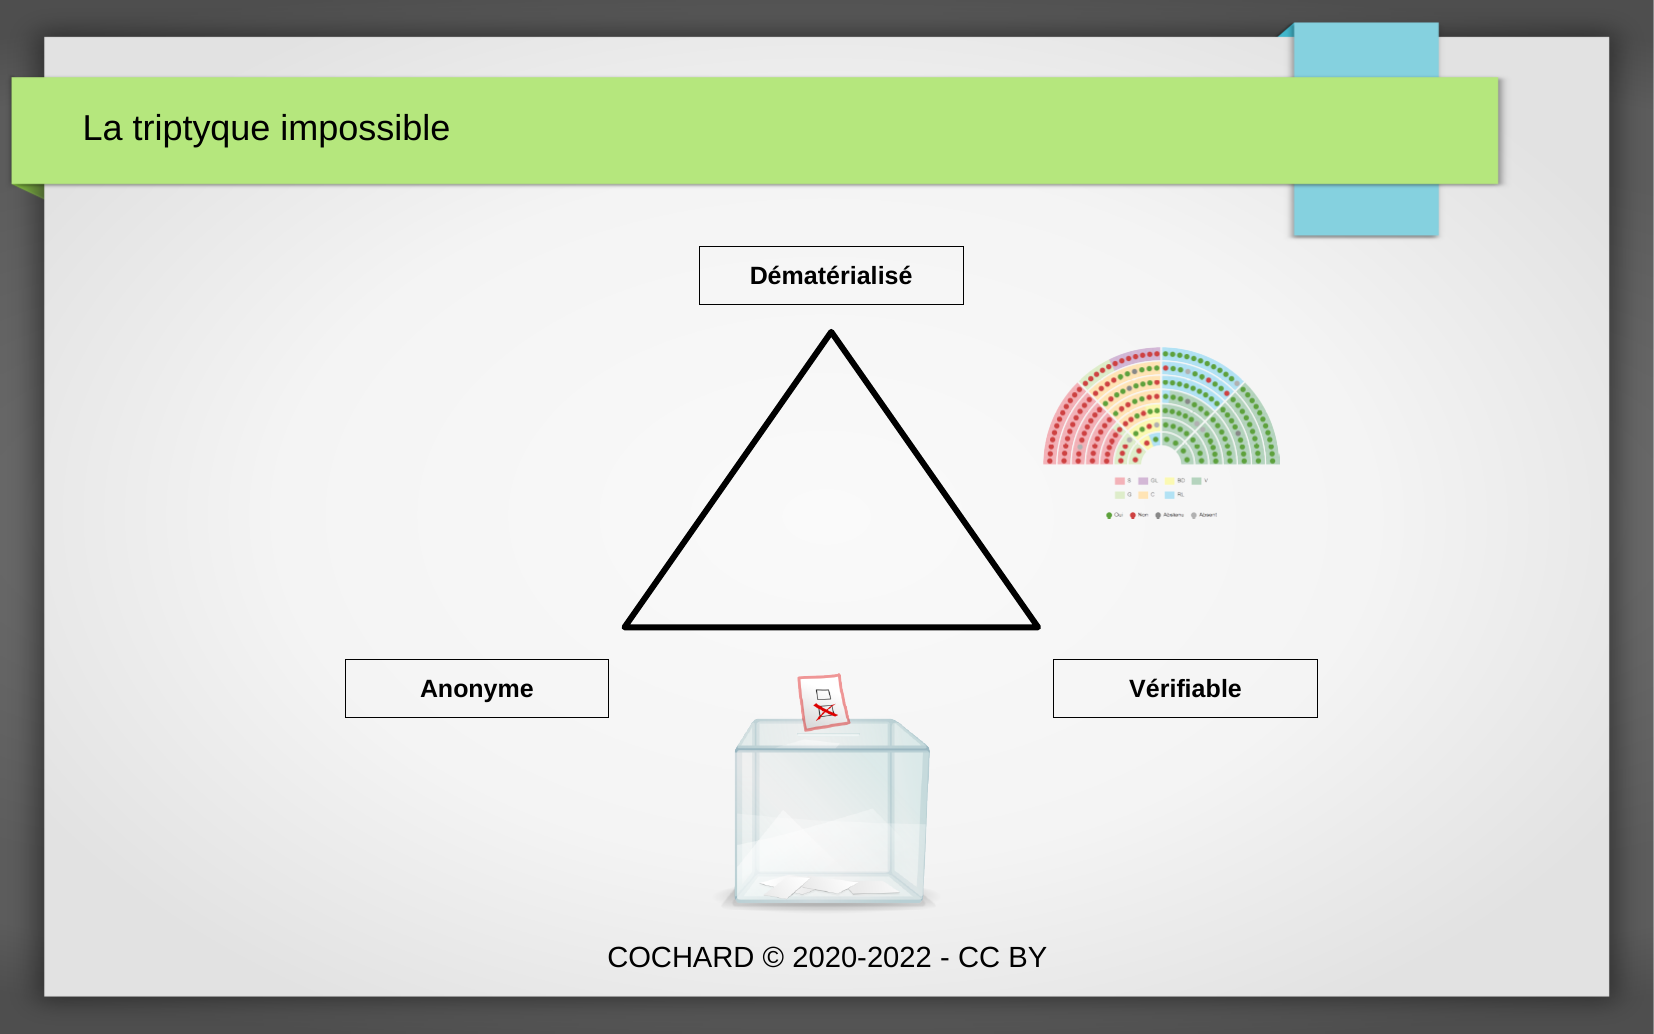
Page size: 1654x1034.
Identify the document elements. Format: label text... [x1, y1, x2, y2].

picture [0, 0, 1654, 1034]
text_box Anonyme [345, 659, 609, 718]
text_box Dématérialisé [699, 246, 964, 305]
text_box Vérifiable [1053, 659, 1318, 718]
title La triptyque impossible [82, 78, 1264, 178]
subtitle [82, 249, 1571, 849]
